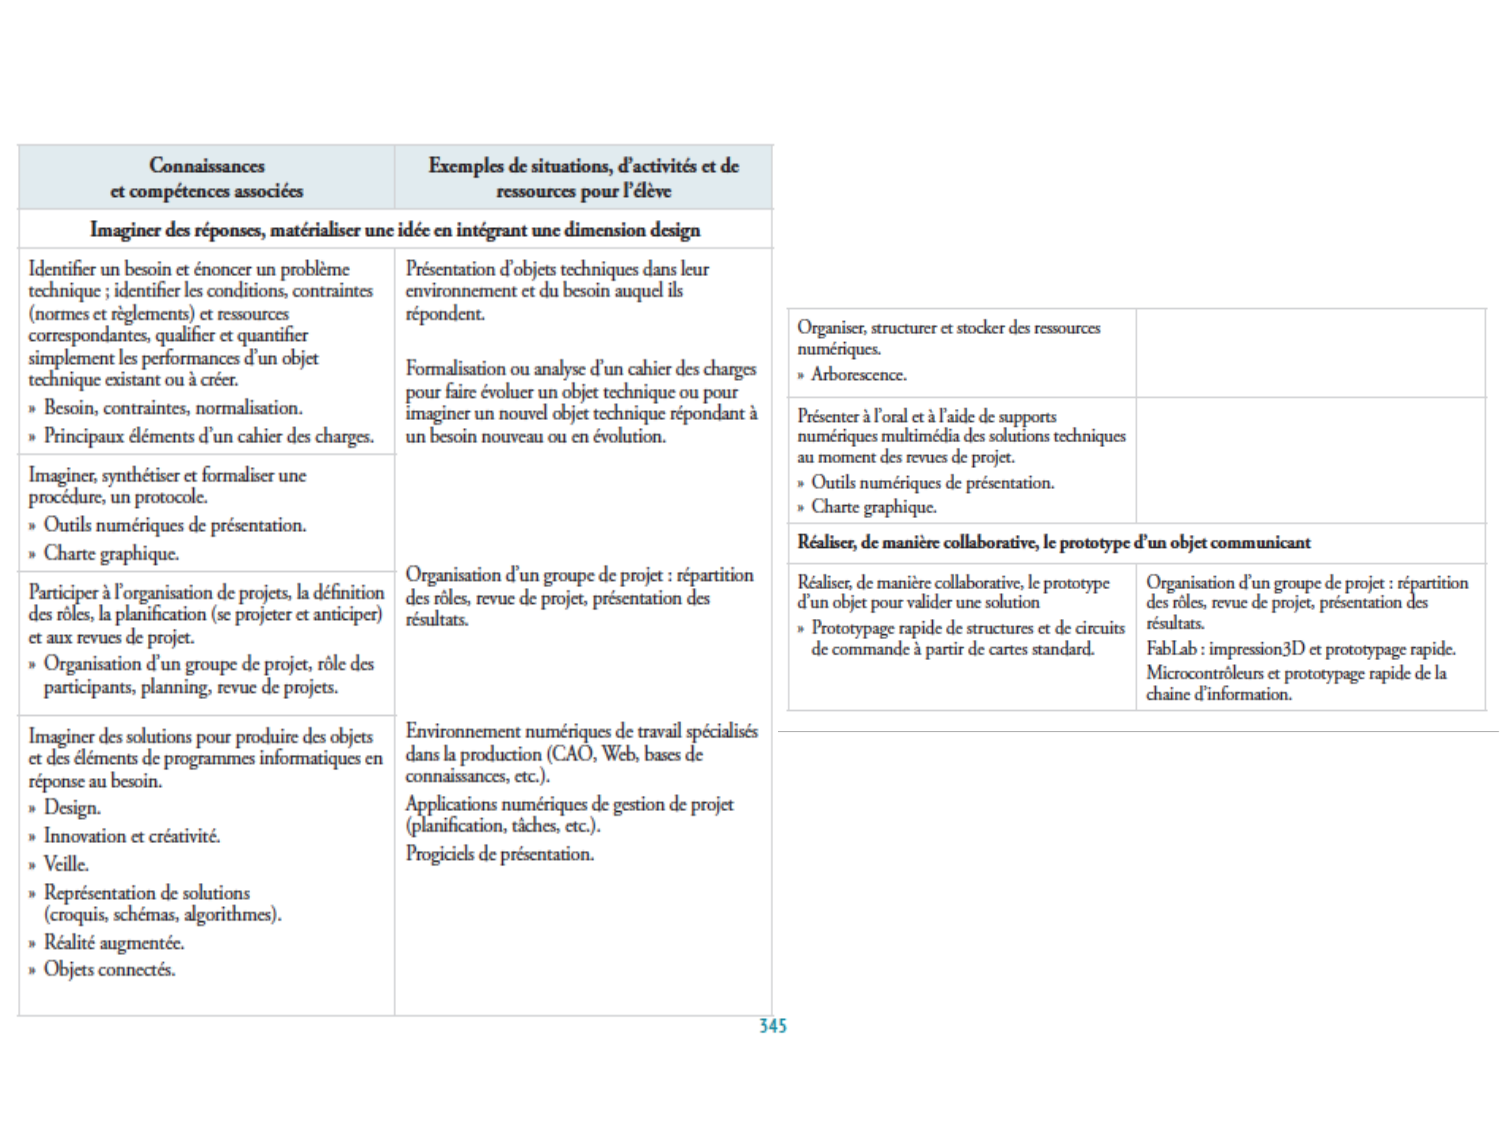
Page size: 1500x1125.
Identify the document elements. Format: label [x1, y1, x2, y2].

picture [10, 132, 1500, 1042]
